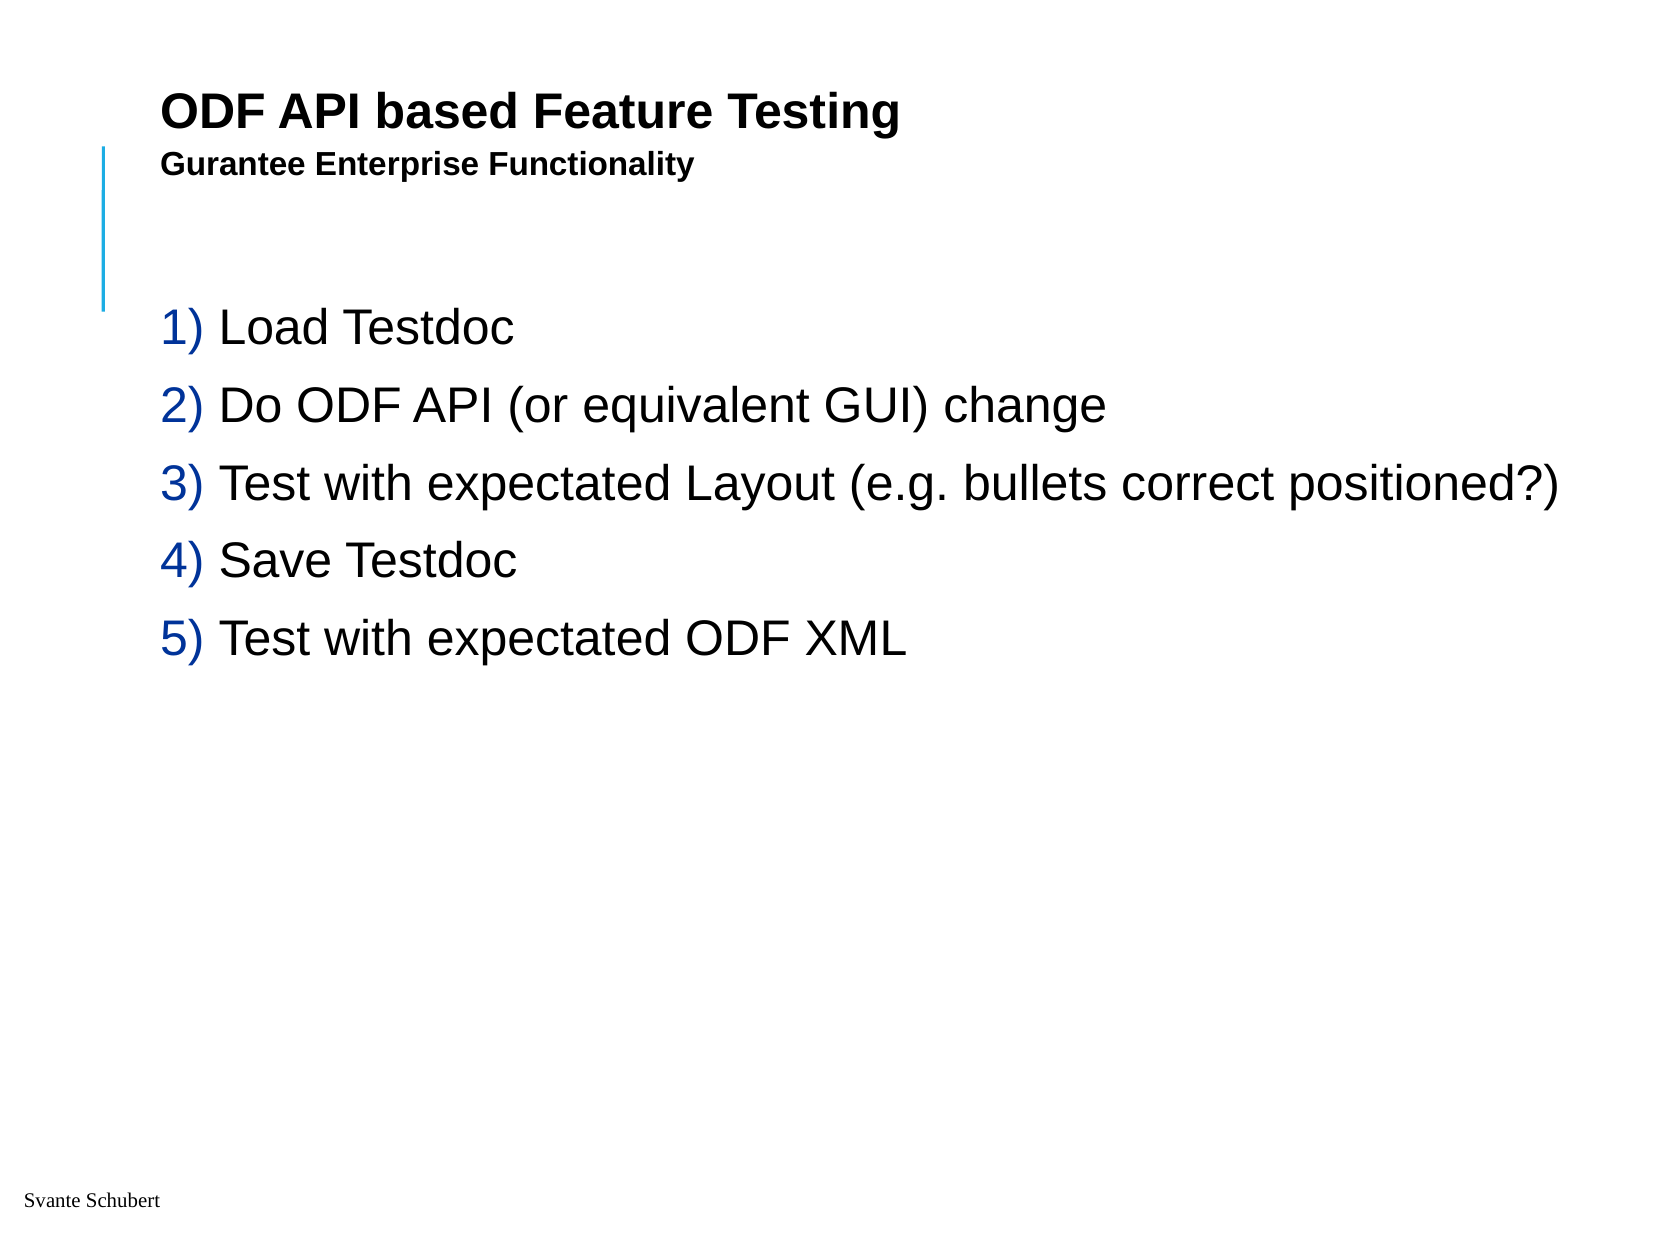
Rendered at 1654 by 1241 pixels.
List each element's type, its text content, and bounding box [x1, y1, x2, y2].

list Load Testdoc Do ODF API (or equivalent GUI) change Test with expectated Layout (e.g. bullets correct positioned?) Save Testdoc Test with expectated ODF XML [160, 294, 1569, 1114]
title ODF API based Feature Testing Gurantee Enterprise Functionality [160, 74, 1530, 242]
text_box Svante Schubert [23, 1186, 588, 1218]
